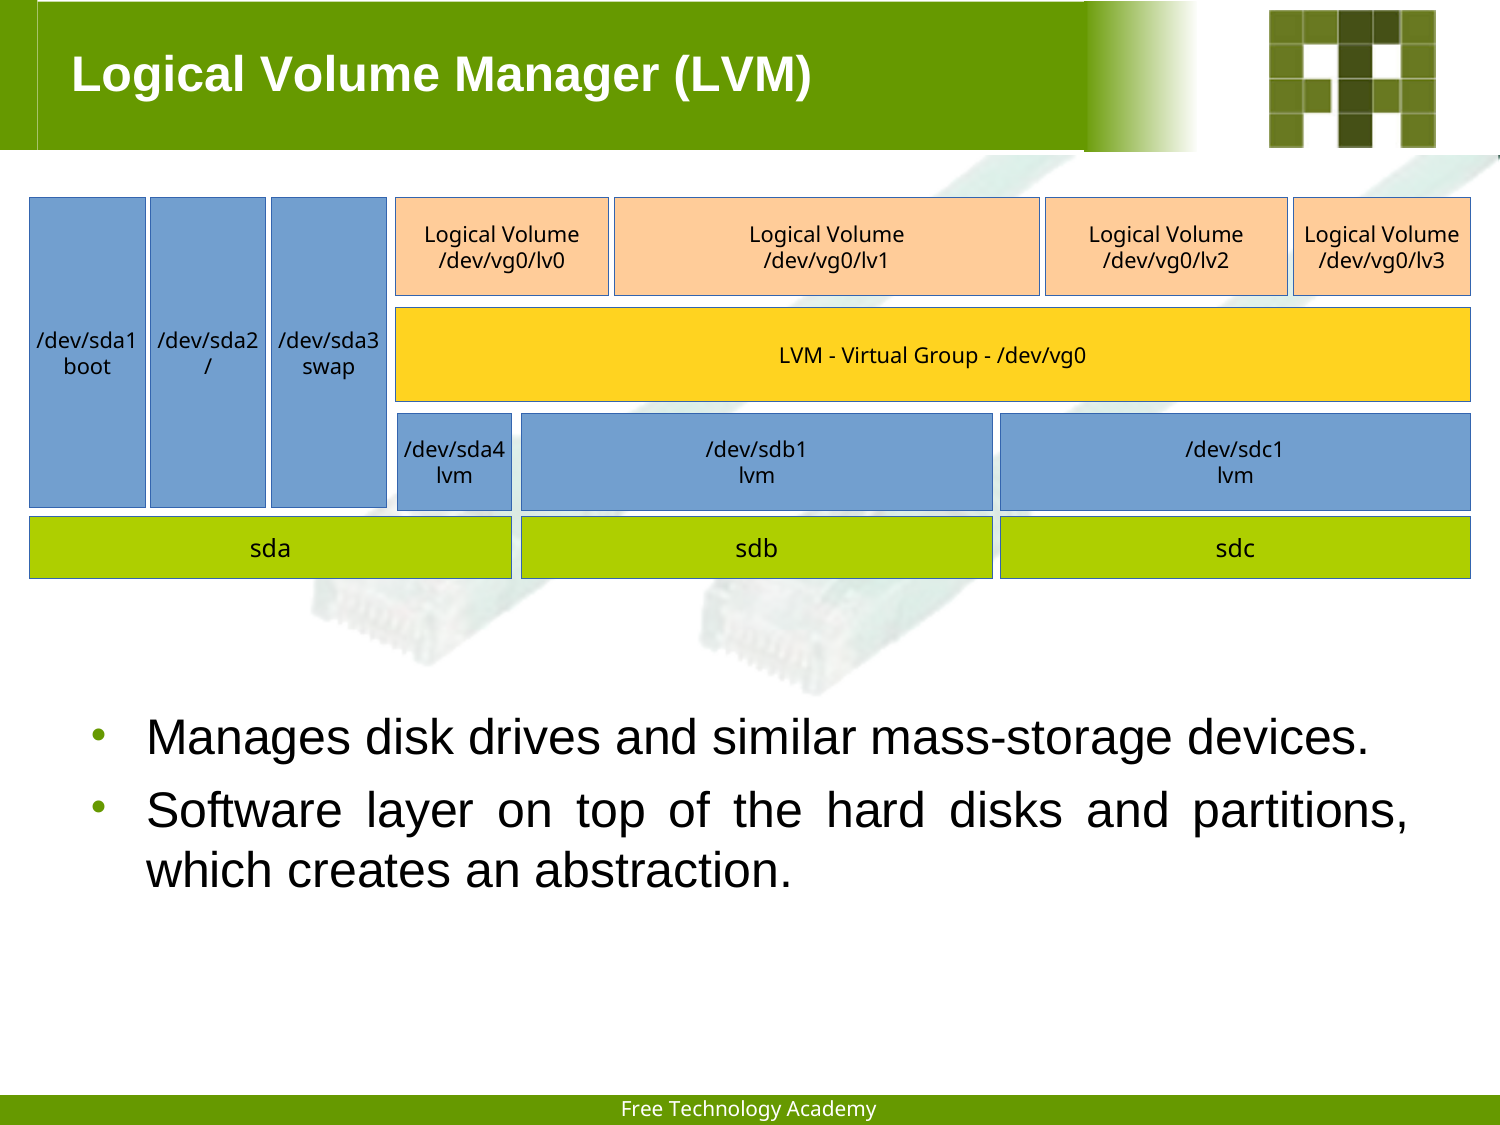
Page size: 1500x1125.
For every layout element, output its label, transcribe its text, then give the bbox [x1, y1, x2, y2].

text_box LVM - Virtual Group - /dev/vg0 [395, 307, 1471, 402]
text_box /dev/sda2 / [150, 197, 266, 508]
text_box sda [29, 516, 512, 579]
text_box sdb [521, 516, 993, 579]
title Logical Volume Manager (LVM) [56, 1, 1107, 152]
list Manages disk drives and similar mass-storage devices. Software layer on top of the hard disks and partitions, which creates an abstraction. [75, 696, 1426, 1052]
text_box /dev/sda1 boot [29, 197, 146, 508]
text_box Logical Volume /dev/vg0/lv1 [614, 197, 1040, 296]
picture [1269, 10, 1436, 148]
text_box /dev/sdc1 lvm [1000, 413, 1471, 511]
text_box Logical Volume /dev/vg0/lv0 [395, 197, 609, 296]
text_box /dev/sdb1 lvm [521, 413, 993, 511]
text_box /dev/sda3 swap [271, 197, 387, 508]
text_box sdc [1000, 516, 1471, 579]
text_box Logical Volume /dev/vg0/lv2 [1045, 197, 1288, 296]
text_box /dev/sda4 lvm [397, 413, 512, 511]
text_box Logical Volume /dev/vg0/lv3 [1293, 197, 1471, 296]
